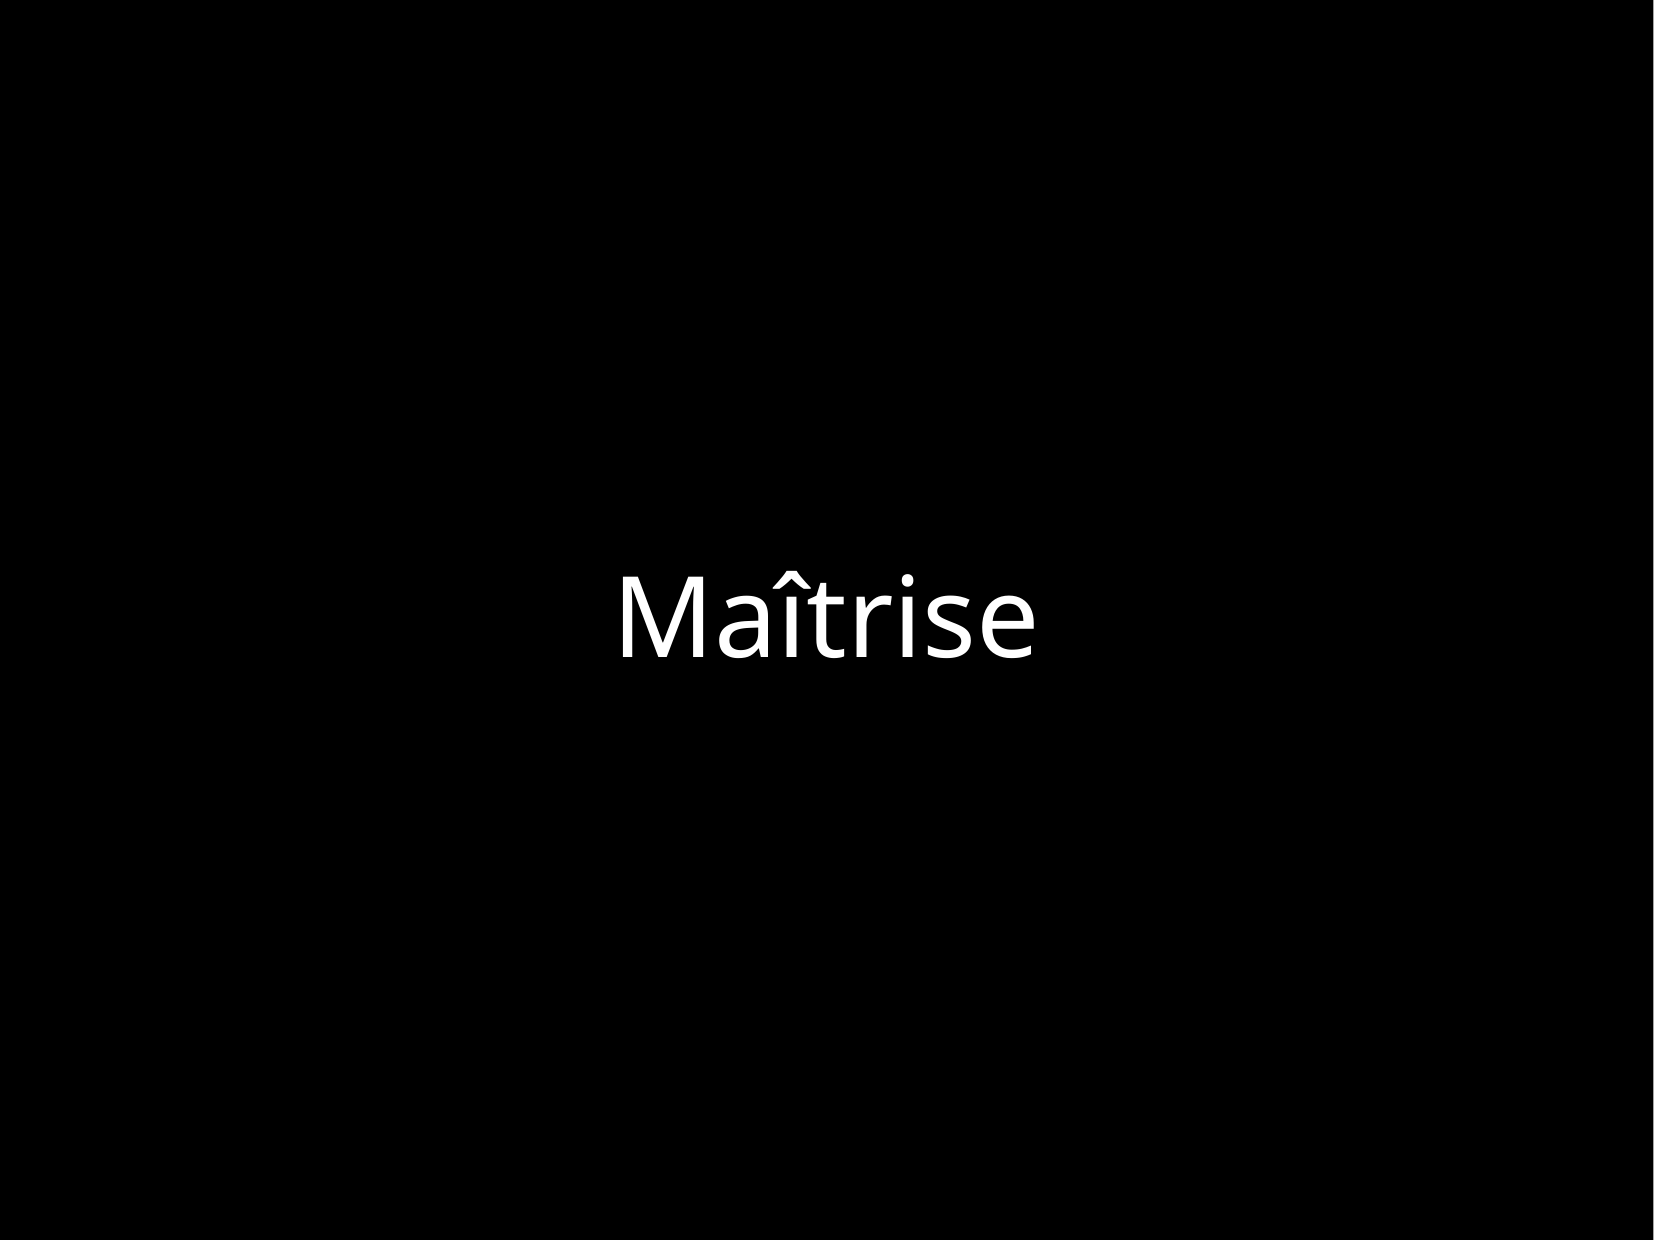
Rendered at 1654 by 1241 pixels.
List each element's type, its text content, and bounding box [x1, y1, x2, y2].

title Maîtrise [82, 56, 1571, 1172]
